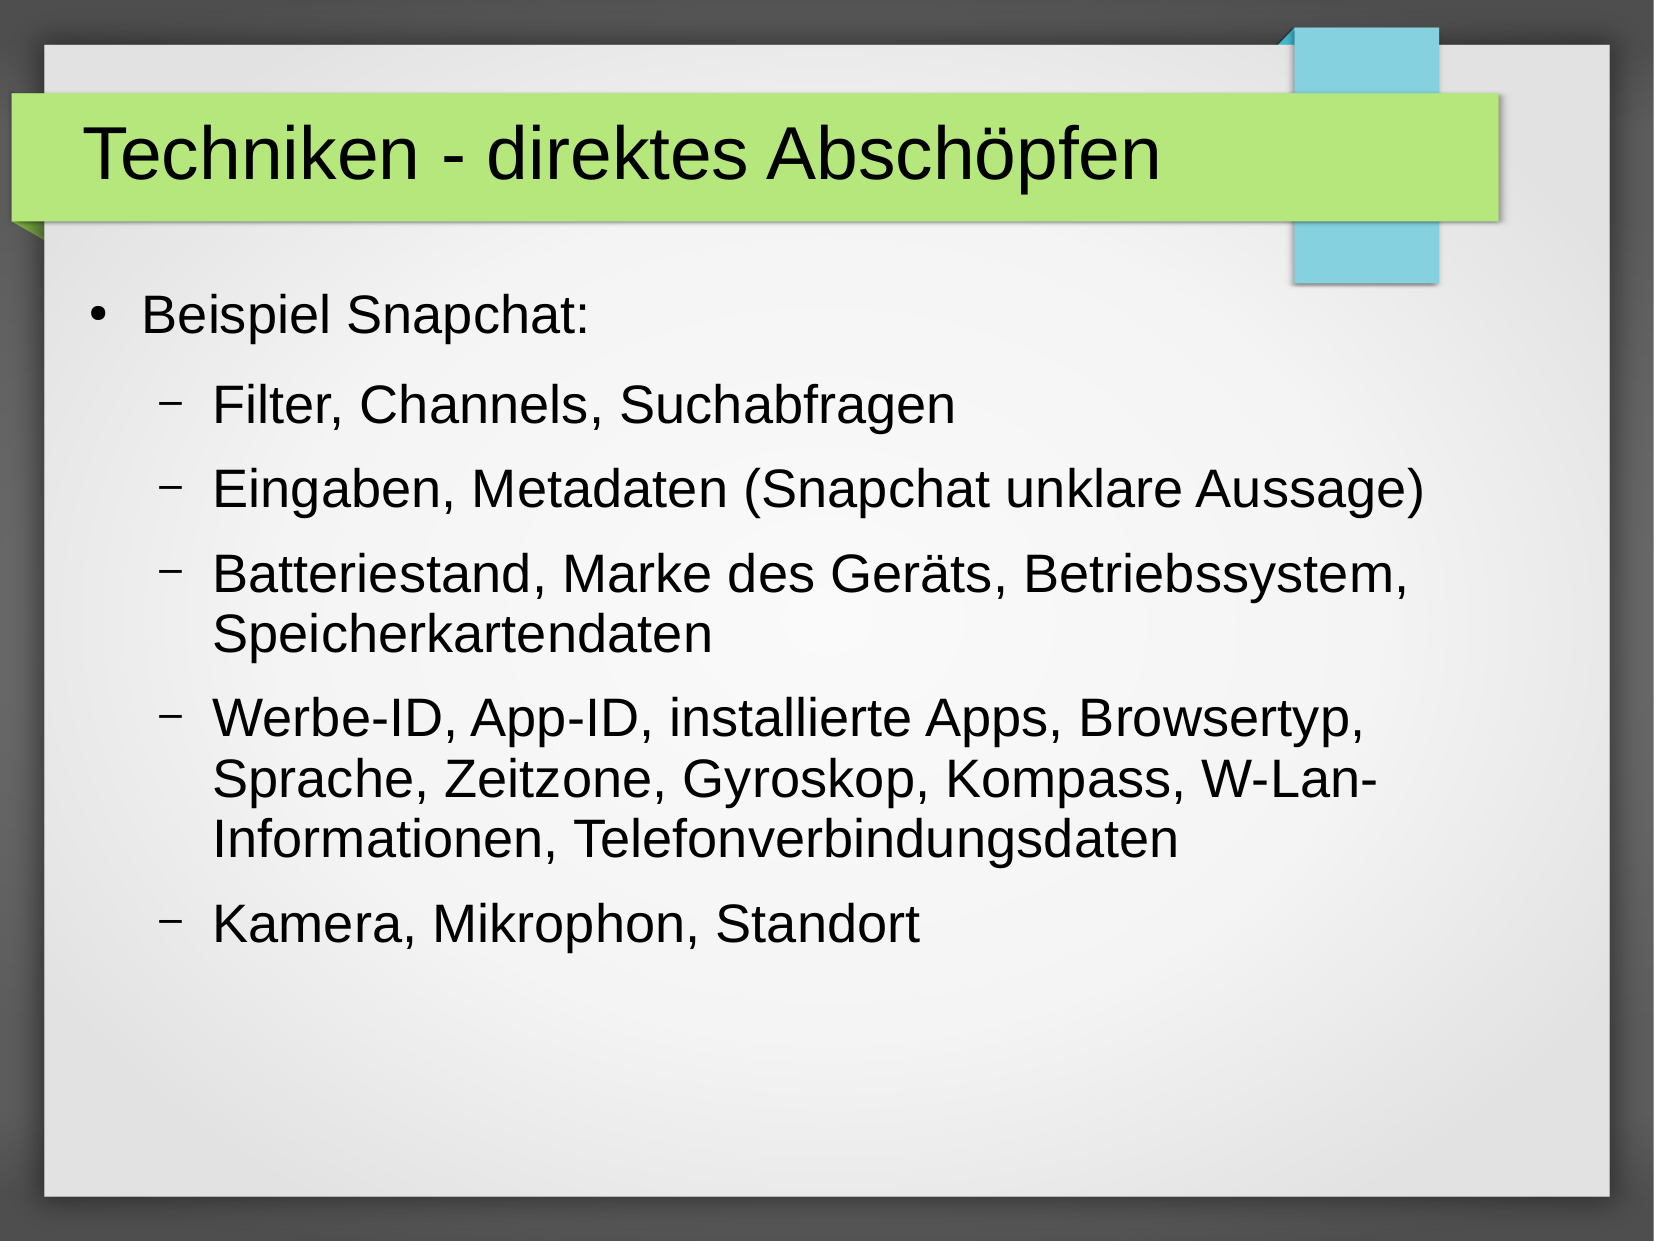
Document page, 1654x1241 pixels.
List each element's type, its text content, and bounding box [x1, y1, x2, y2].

picture [0, 0, 1654, 1241]
title Techniken - direktes Abschöpfen [82, 94, 1264, 213]
list Beispiel Snapchat: Filter, Channels, Suchabfragen Eingaben, Metadaten (Snapchat unklare Aussage) Batteriestand, Marke des Geräts, Betriebssystem, Speicherkartendaten Werbe-ID, App-ID, installierte Apps, Browsertyp, Sprache, Zeitzone, Gyroskop, Kompass, W-Lan-Informationen, Telefonverbindungsdaten Kamera, Mikrophon, Standort [70, 284, 1560, 1004]
